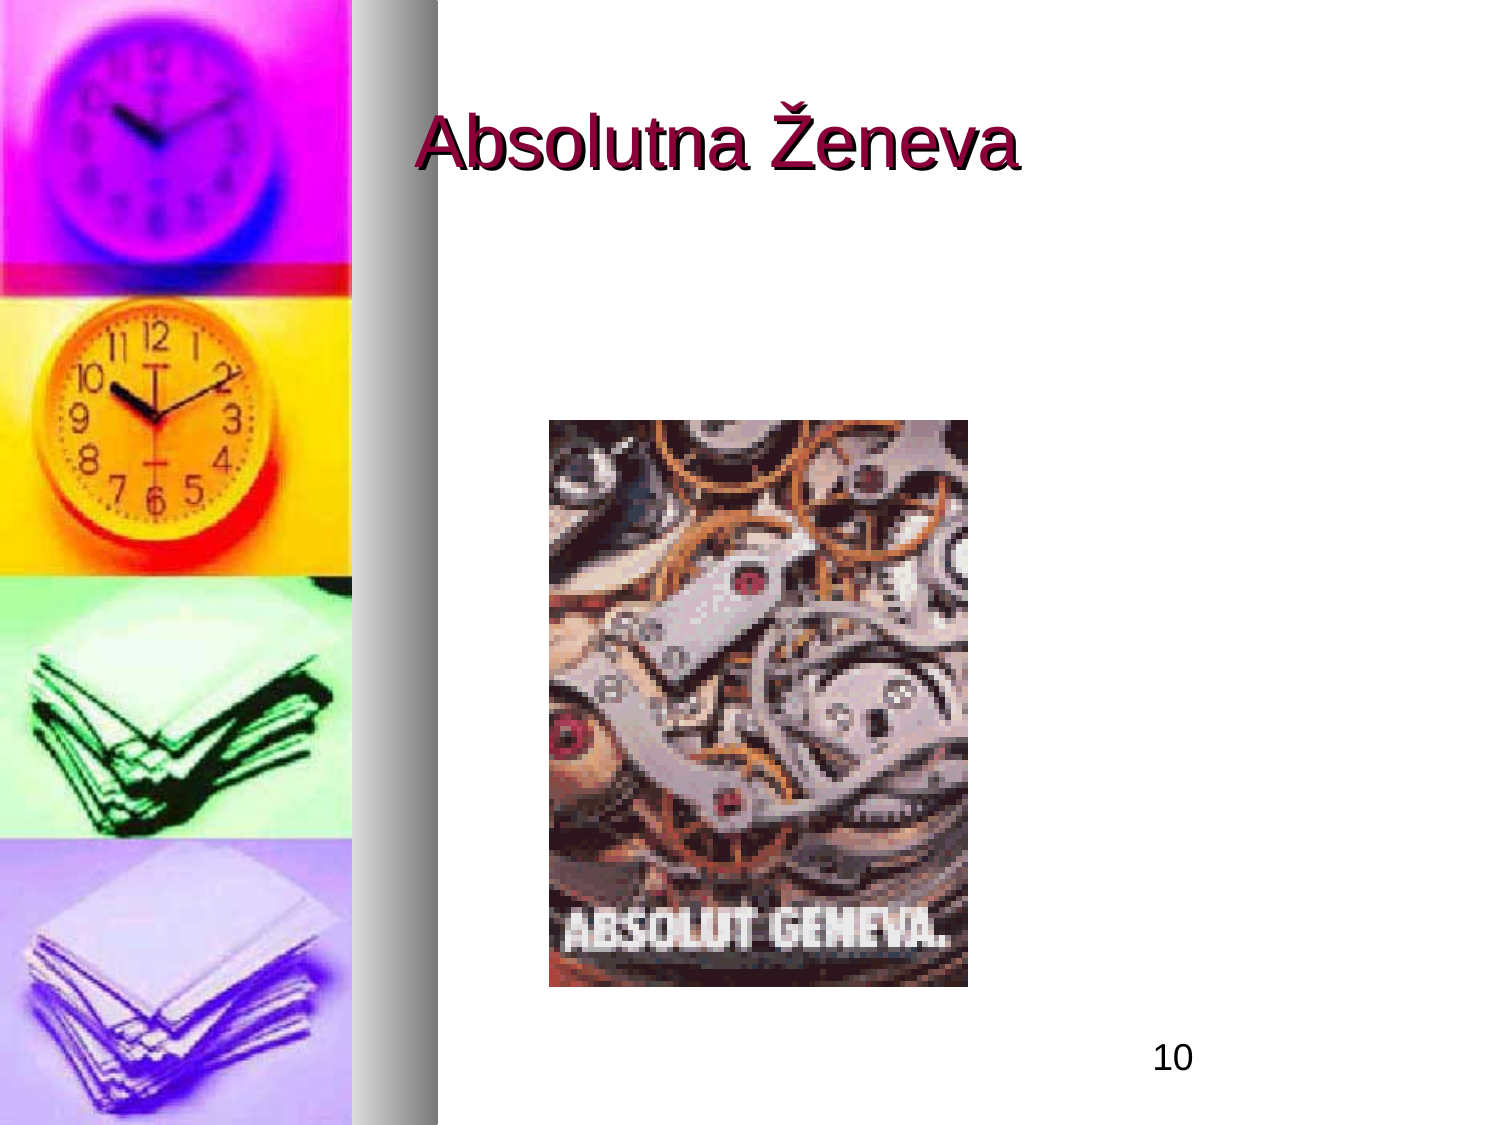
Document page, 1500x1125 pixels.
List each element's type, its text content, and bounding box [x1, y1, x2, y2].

title Absolutna Ženeva [399, 37, 1450, 238]
picture [549, 420, 968, 987]
picture [0, 0, 352, 1125]
